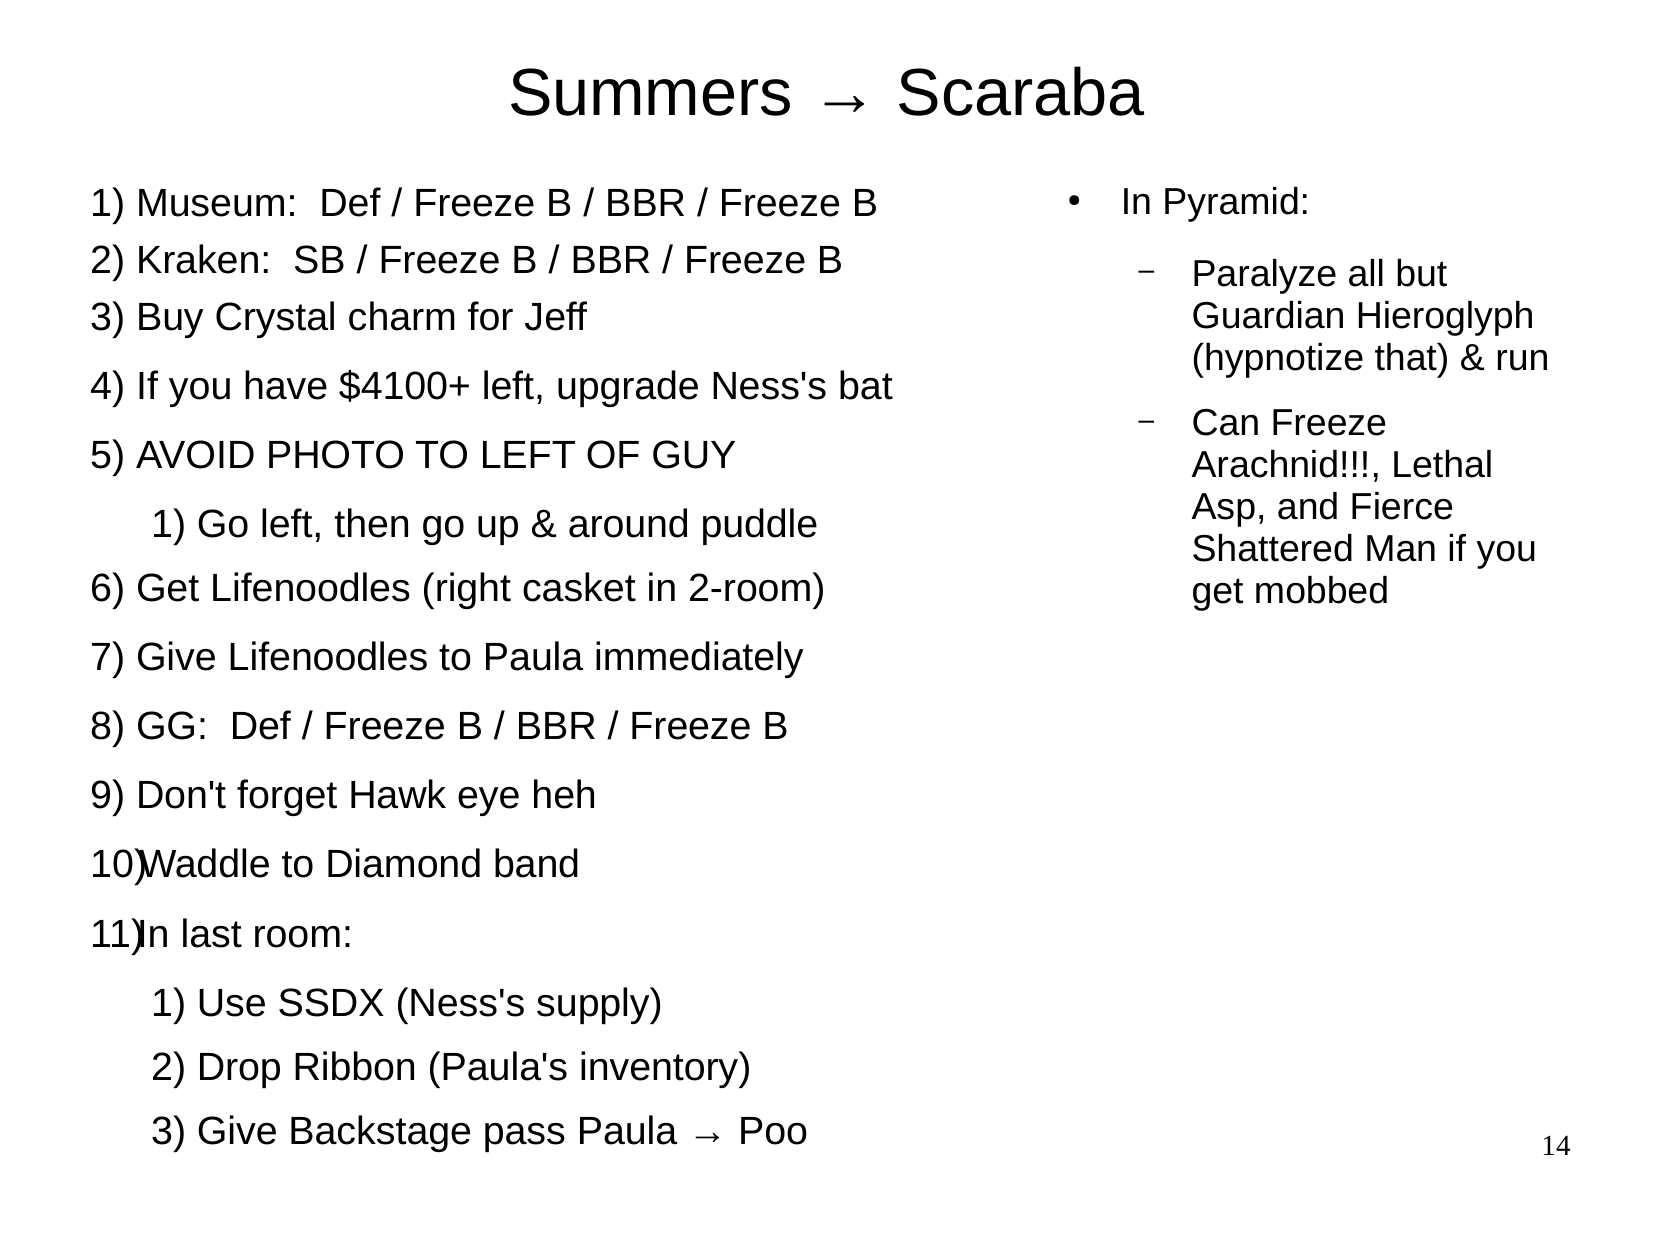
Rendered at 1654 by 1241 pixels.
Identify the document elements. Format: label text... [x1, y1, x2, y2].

list In Pyramid: Paralyze all but Guardian Hieroglyph (hypnotize that) & run Can Freeze Arachnid!!!, Lethal Asp, and Fierce Shattered Man if you get mobbed [1050, 180, 1572, 1156]
title Summers → Scaraba [82, 49, 1571, 136]
list Museum: Def / Freeze B / BBR / Freeze B Kraken: SB / Freeze B / BBR / Freeze B Buy Crystal charm for Jeff If you have $4100+ left, upgrade Ness's bat AVOID PHOTO TO LEFT OF GUY Go left, then go up & around puddle Get Lifenoodles (right casket in 2-room) Give Lifenoodles to Paula immediately GG: Def / Freeze B / BBR / Freeze B Don't forget Hawk eye heh Waddle to Diamond band In last room: Use SSDX (Ness's supply) Drop Ribbon (Paula's inventory) Give Backstage pass Paula → Poo [75, 181, 991, 1156]
